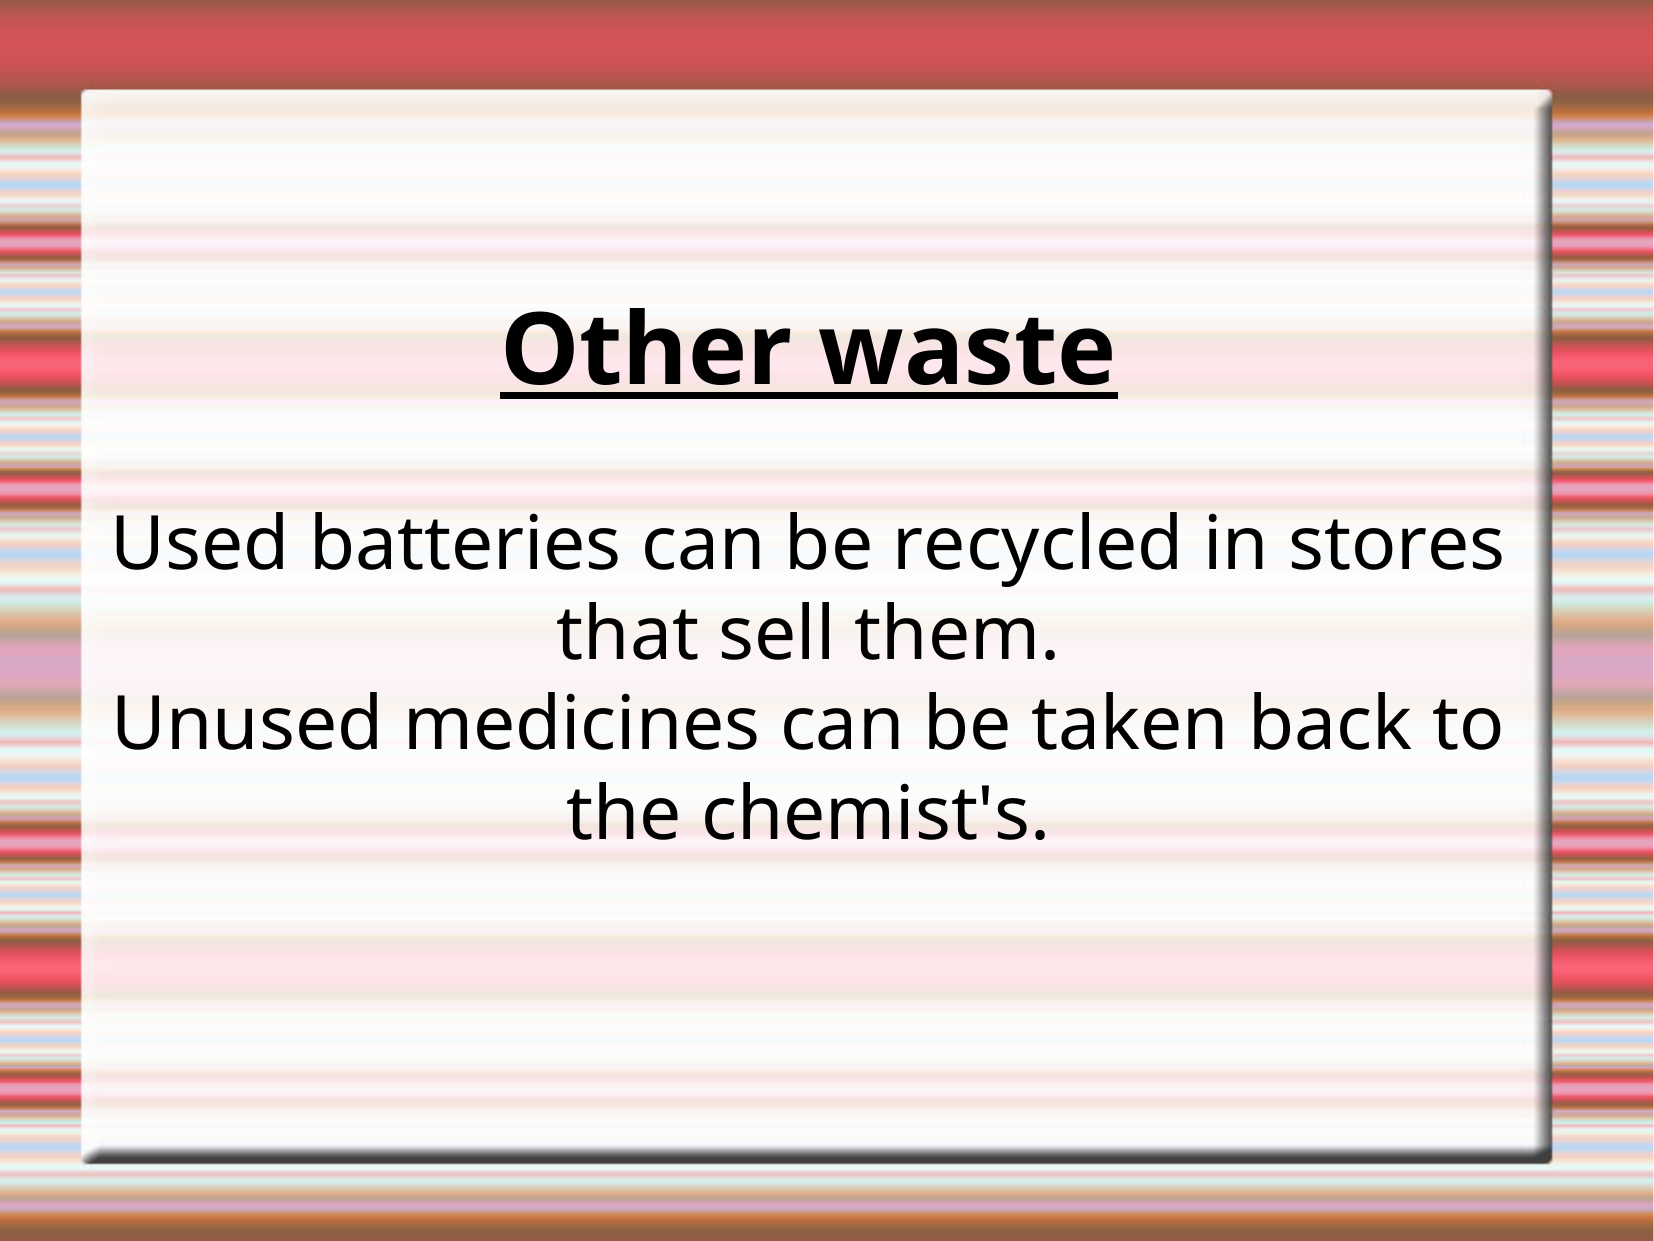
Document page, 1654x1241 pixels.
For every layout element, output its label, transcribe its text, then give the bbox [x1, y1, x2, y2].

subtitle Other waste Used batteries can be recycled in stores that sell them. Unused medicines can be taken back to the chemist's. [83, 199, 1534, 1030]
